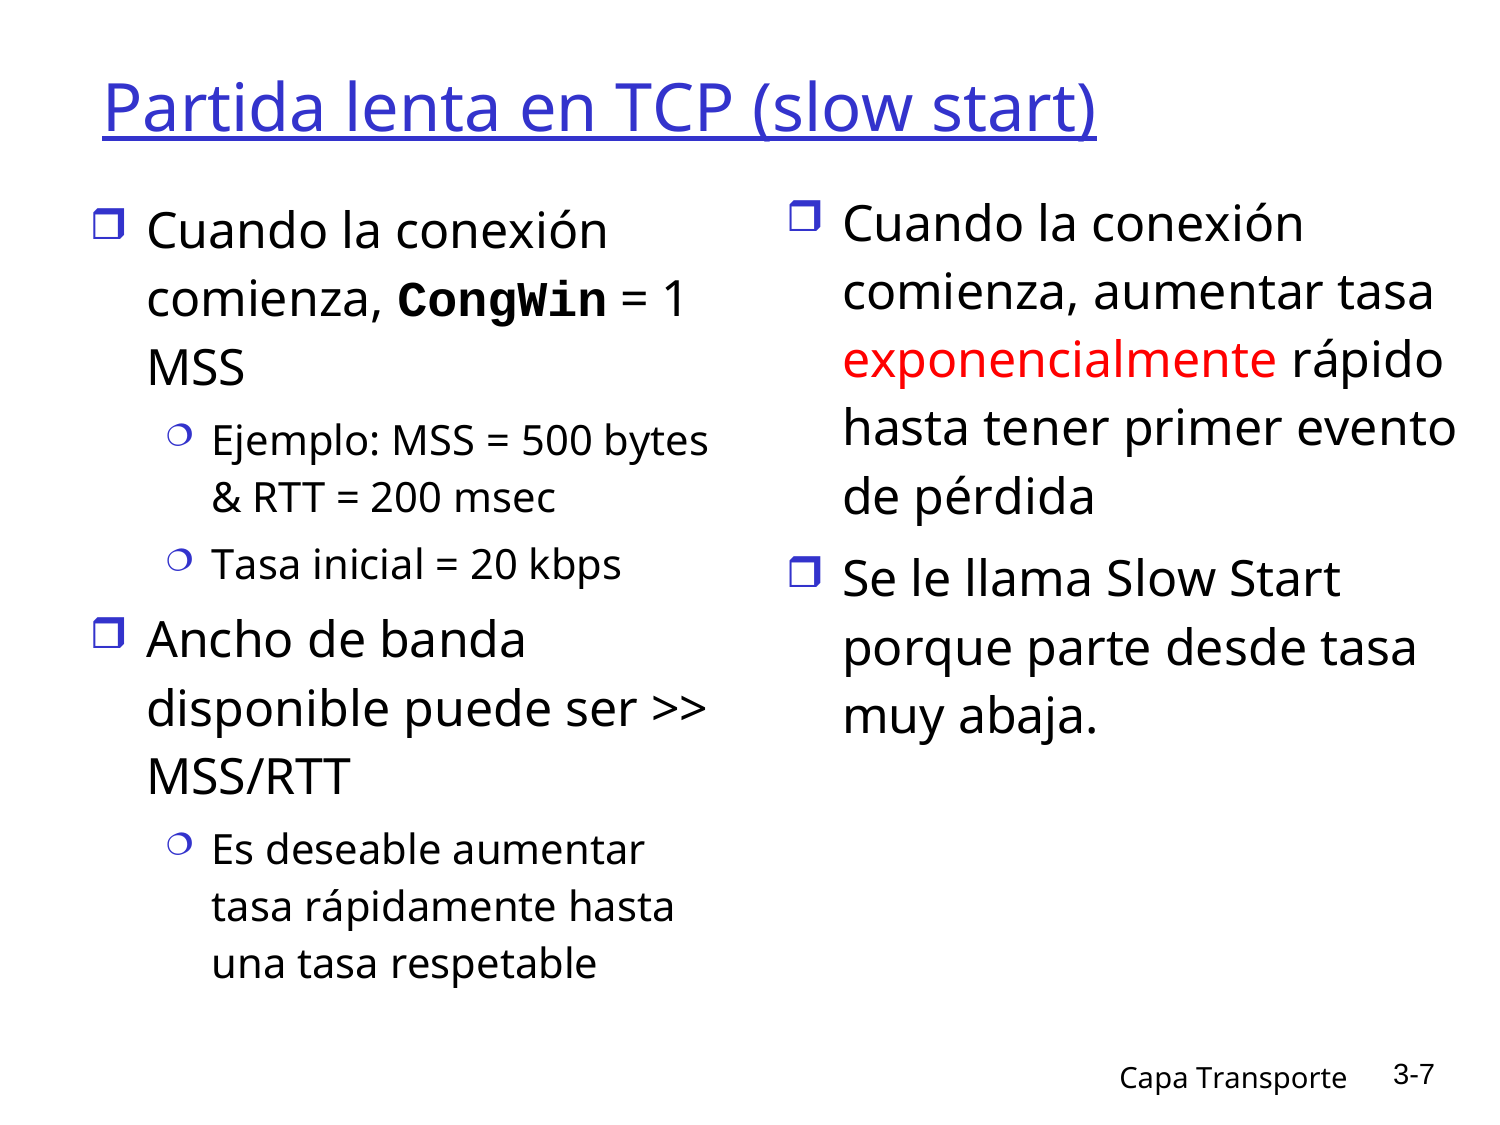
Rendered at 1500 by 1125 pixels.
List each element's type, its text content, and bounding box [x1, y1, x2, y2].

title Partida lenta en TCP (slow start) [87, 15, 1463, 196]
list Cuando la conexión comienza, aumentar tasa exponencialmente rápido hasta tener primer evento de pérdida Se le llama Slow Start porque parte desde tasa muy abaja. [785, 187, 1464, 998]
list Cuando la conexión comienza, CongWin = 1 MSS Ejemplo: MSS = 500 bytes & RTT = 200 msec Tasa inicial = 20 kbps Ancho de banda disponible puede ser >> MSS/RTT Es deseable aumentar tasa rápidamente hasta una tasa respetable [75, 187, 753, 1028]
